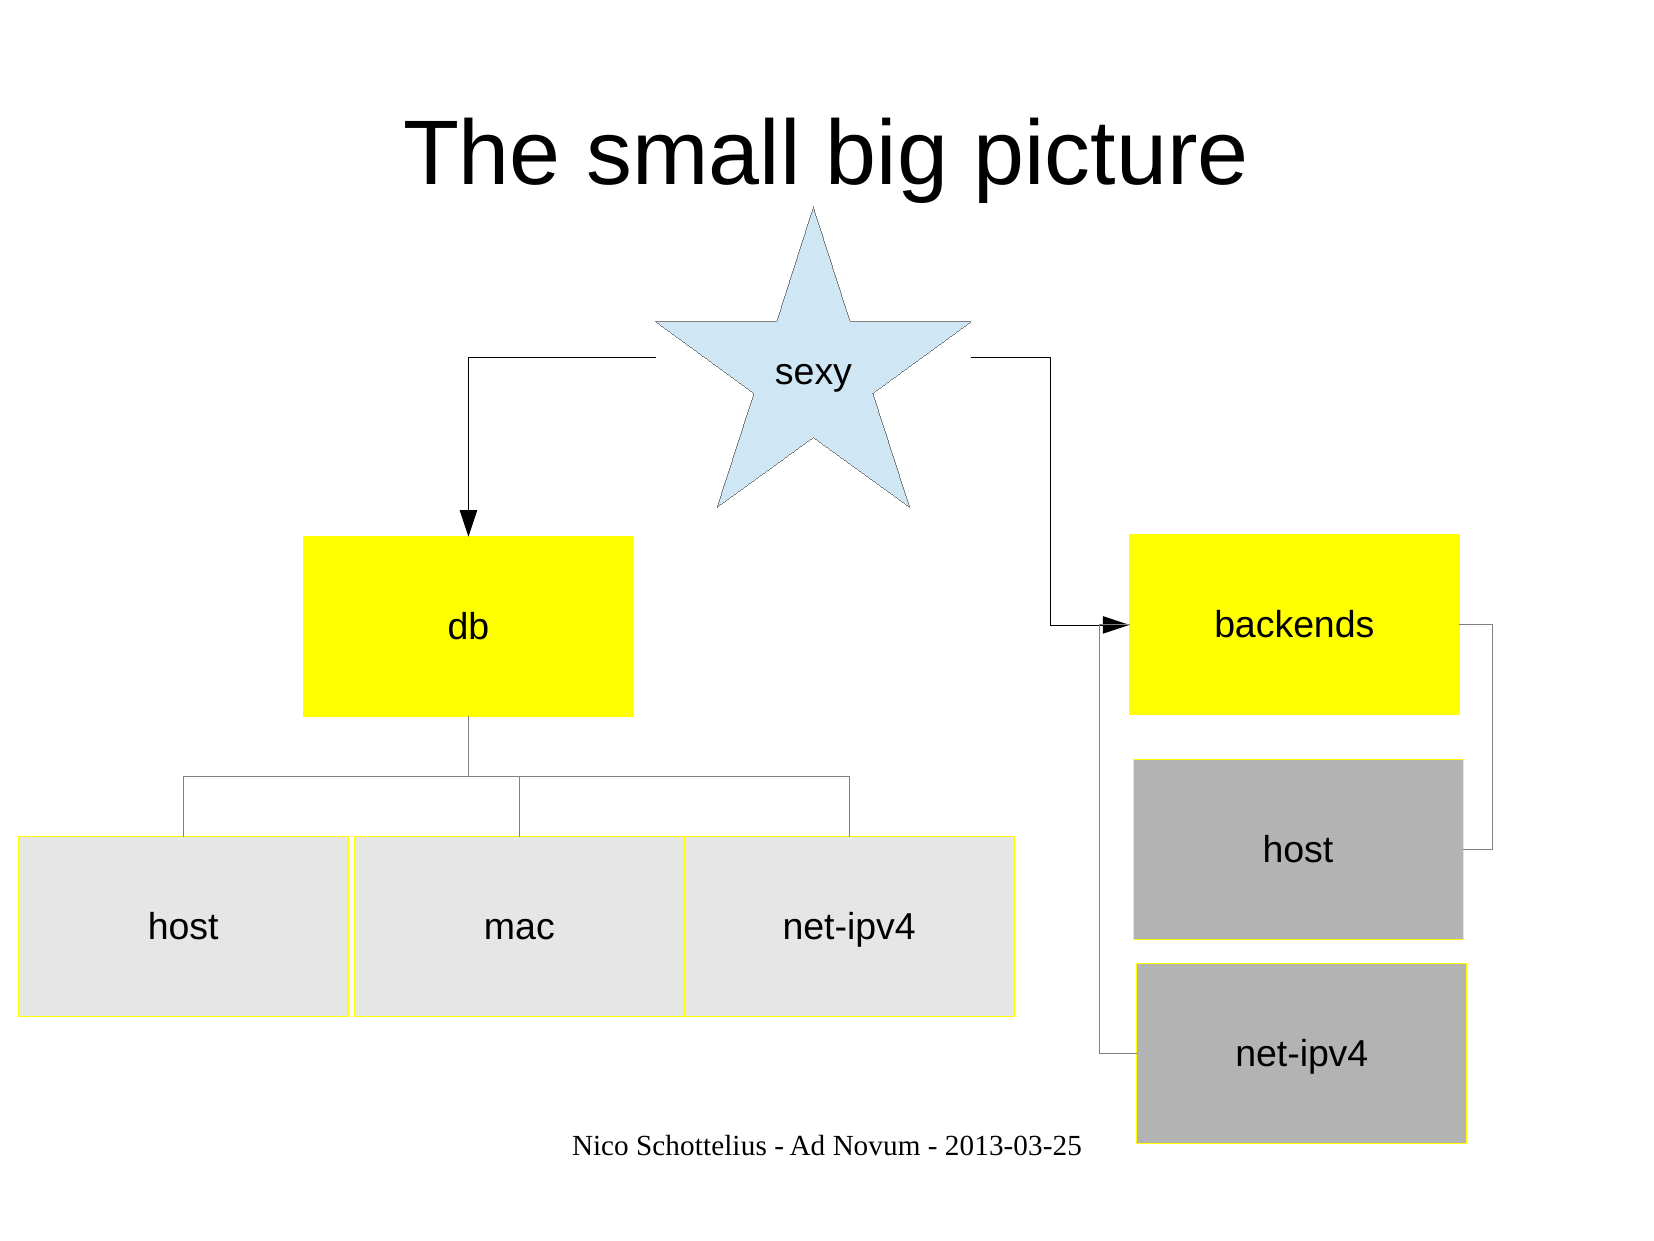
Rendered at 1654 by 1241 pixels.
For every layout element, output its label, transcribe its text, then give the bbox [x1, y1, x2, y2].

text_box db [303, 536, 634, 717]
text_box net-ipv4 [684, 836, 1015, 1017]
text_box backends [1129, 534, 1460, 715]
text_box net-ipv4 [1136, 963, 1467, 1144]
text_box mac [354, 836, 684, 1017]
text_box host [18, 836, 349, 1017]
title The small big picture [82, 49, 1571, 257]
text_box sexy [655, 206, 971, 508]
text_box host [1133, 759, 1464, 940]
